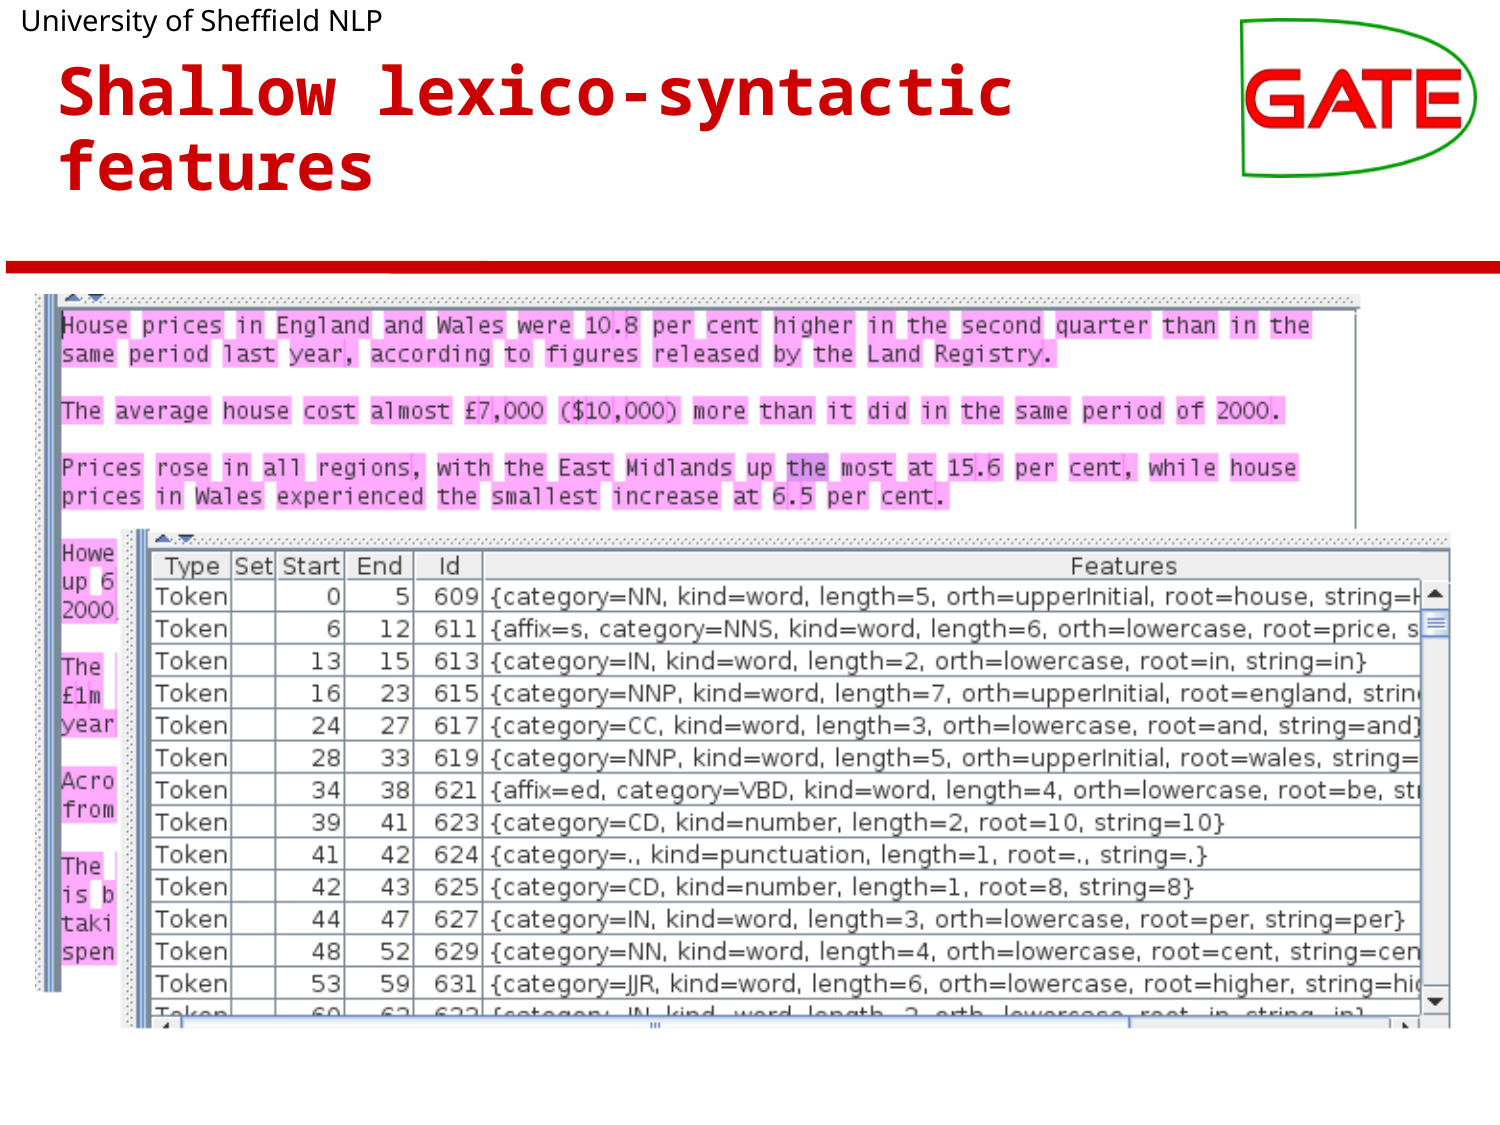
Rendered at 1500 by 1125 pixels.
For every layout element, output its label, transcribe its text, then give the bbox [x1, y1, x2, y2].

picture [35, 294, 1474, 1040]
title Shallow lexico-syntactic features [56, 23, 1241, 232]
picture [1240, 18, 1477, 178]
